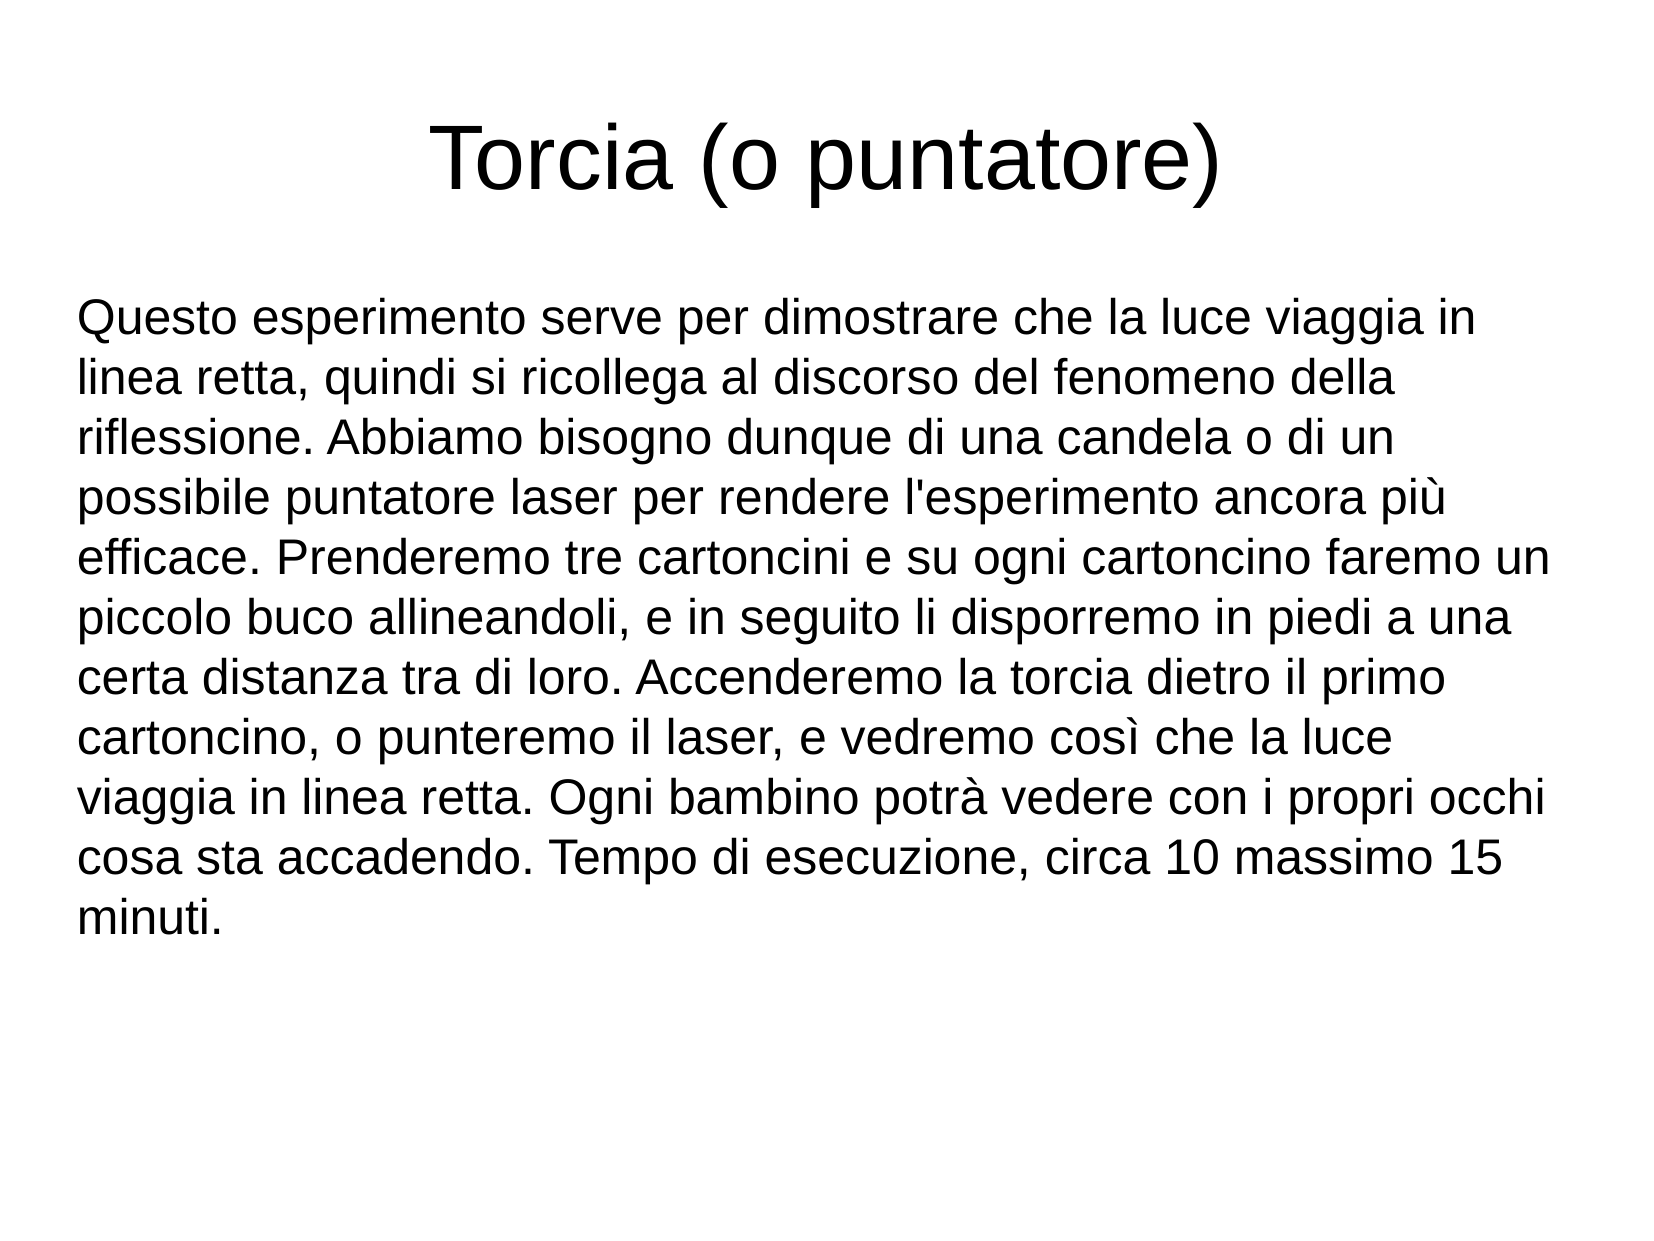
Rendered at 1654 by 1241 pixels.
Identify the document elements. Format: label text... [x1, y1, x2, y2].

list Questo esperimento serve per dimostrare che la luce viaggia in linea retta, quindi si ricollega al discorso del fenomeno della riflessione. Abbiamo bisogno dunque di una candela o di un possibile puntatore laser per rendere l'esperimento ancora più efficace. Prenderemo tre cartoncini e su ogni cartoncino faremo un piccolo buco allineandoli, e in seguito li disporremo in piedi a una certa distanza tra di loro. Accenderemo la torcia dietro il primo cartoncino, o punteremo il laser, e vedremo così che la luce viaggia in linea retta. Ogni bambino potrà vedere con i propri occhi cosa sta accadendo. Tempo di esecuzione, circa 10 massimo 15 minuti. [76, 284, 1565, 1004]
title Torcia (o puntatore) [82, 49, 1571, 257]
